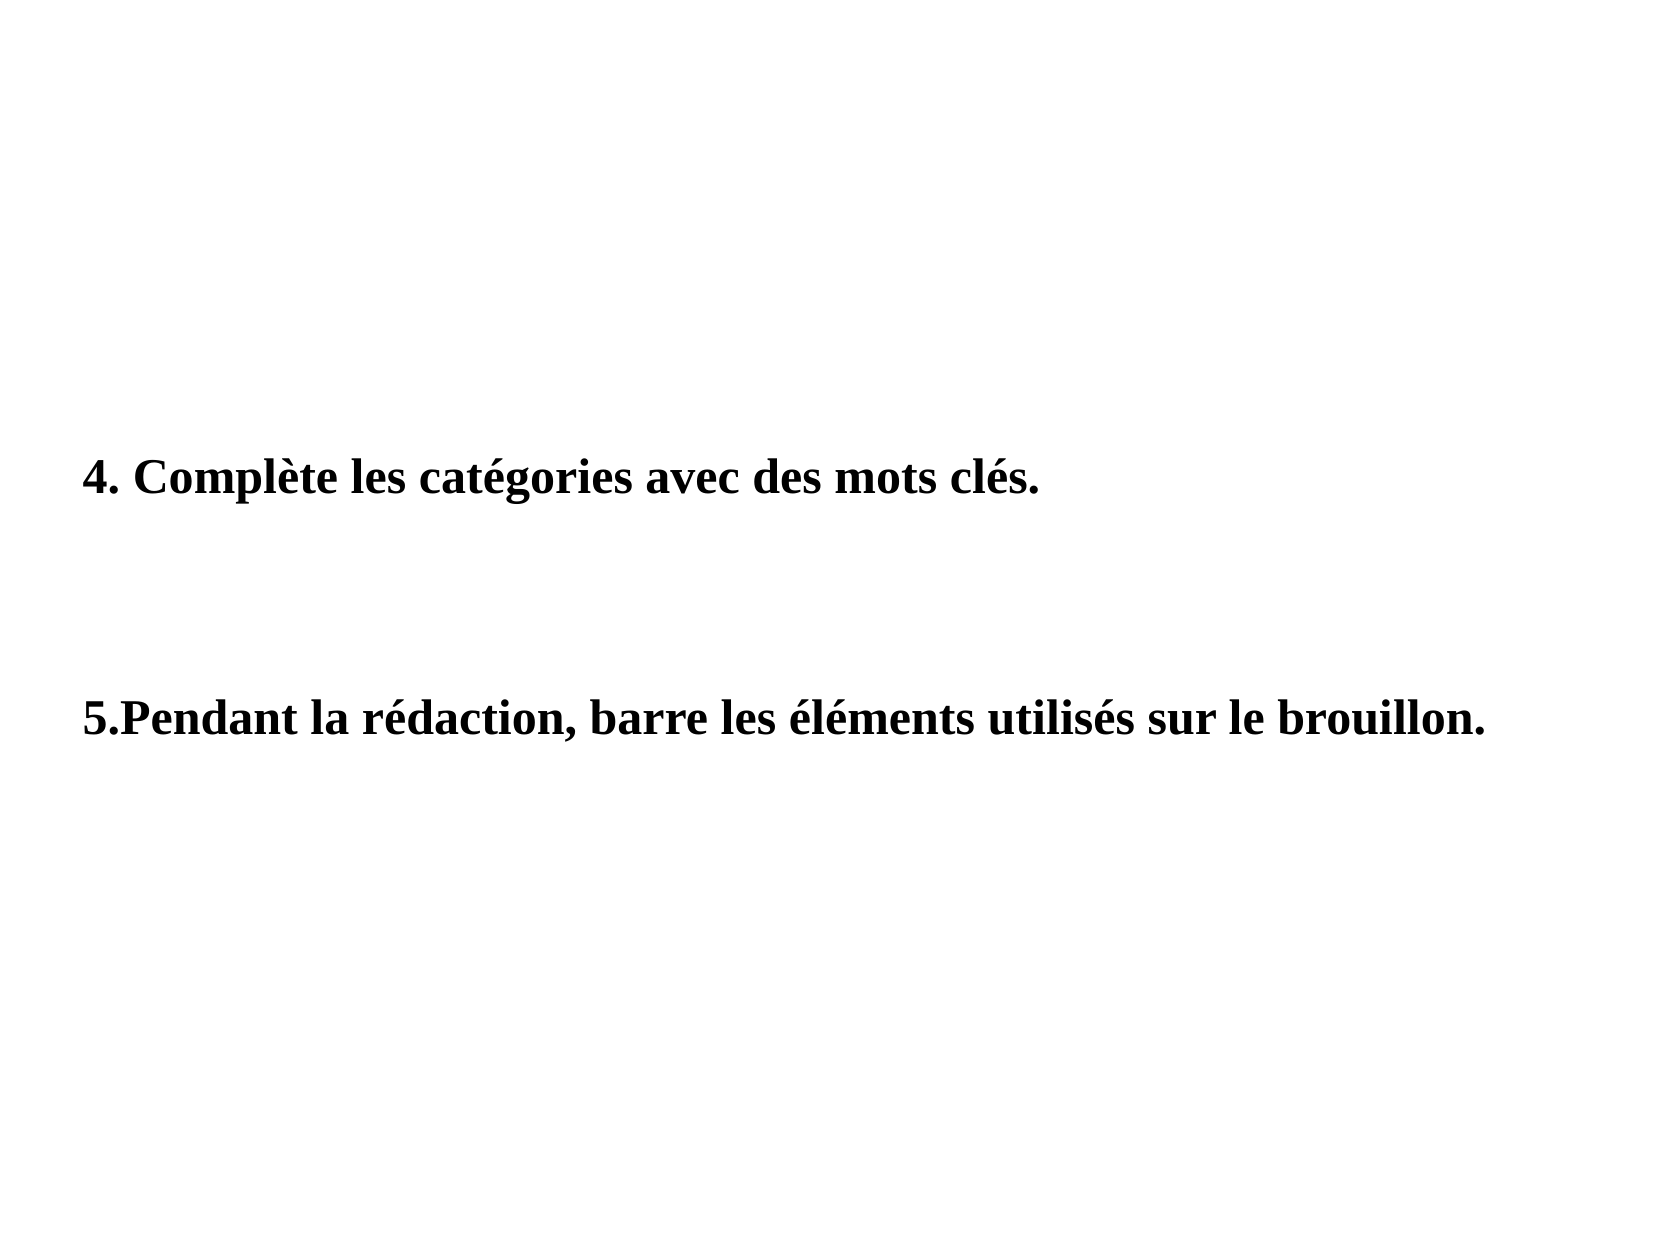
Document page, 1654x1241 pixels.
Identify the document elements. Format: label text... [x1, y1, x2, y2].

subtitle 4. Complète les catégories avec des mots clés. 5.Pendant la rédaction, barre les éléments utilisés sur le brouillon. [82, 49, 1571, 1109]
